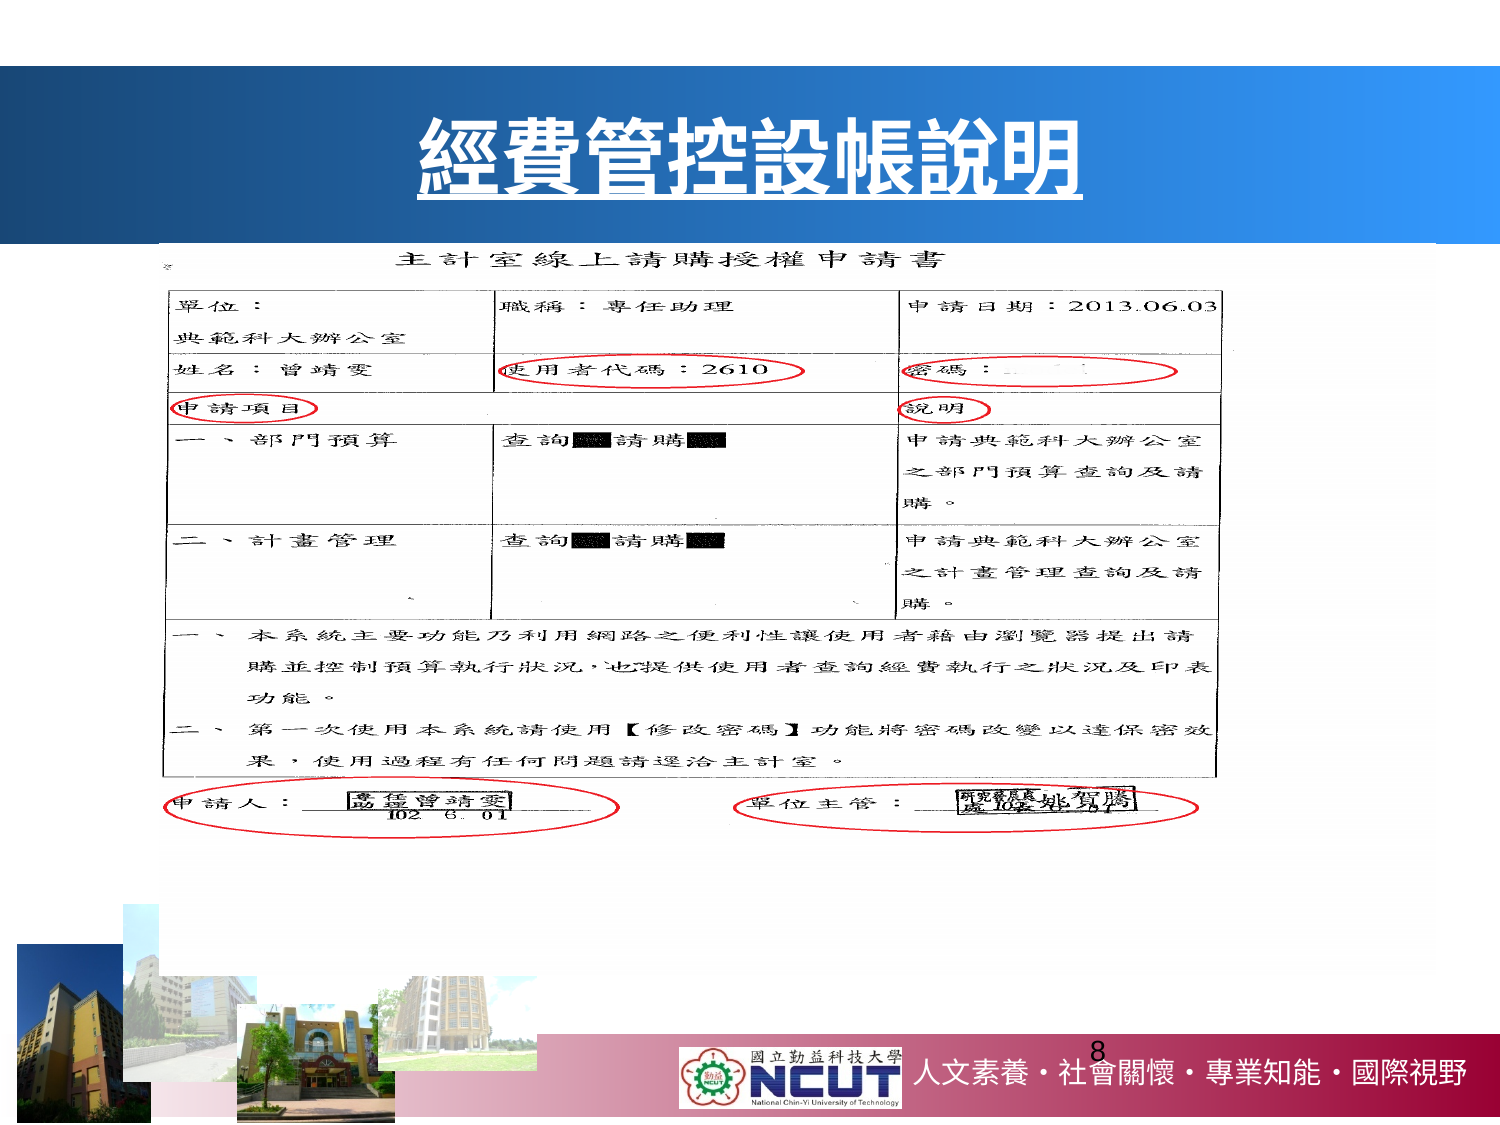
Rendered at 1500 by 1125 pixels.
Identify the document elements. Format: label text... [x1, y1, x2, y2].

list [75, 262, 1426, 1005]
picture [159, 243, 1436, 976]
title 經費管控設帳說明 [0, 66, 1500, 244]
text_box 8 [1074, 1024, 1426, 1103]
